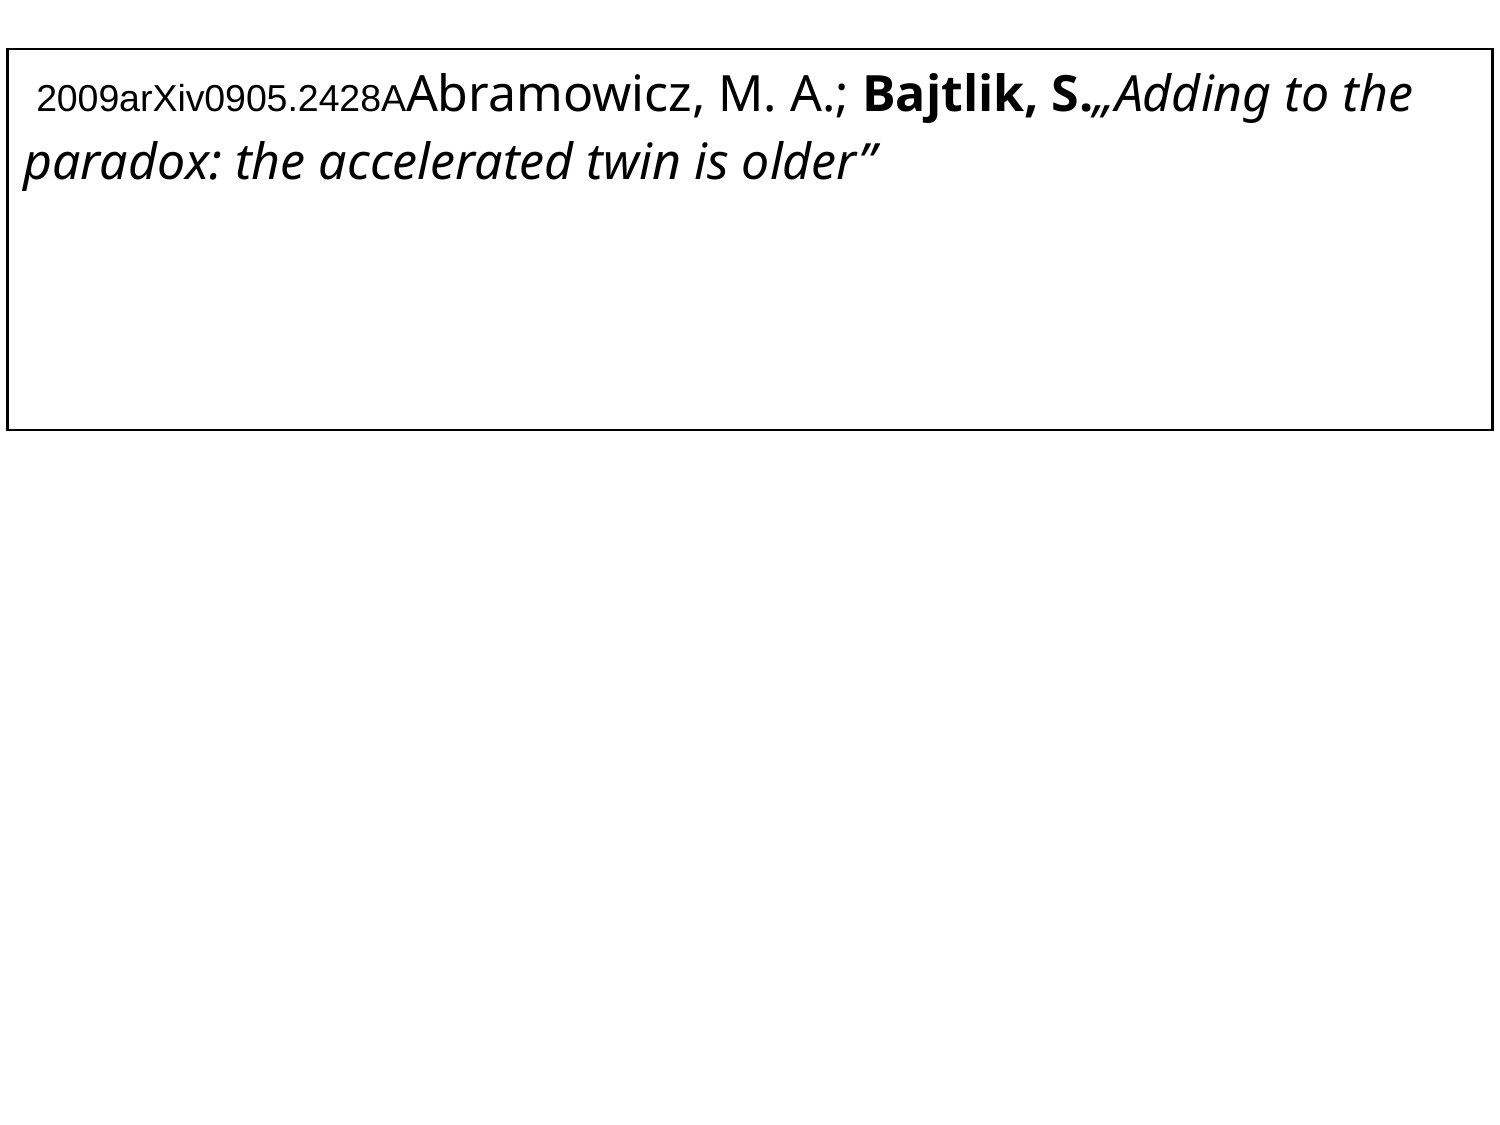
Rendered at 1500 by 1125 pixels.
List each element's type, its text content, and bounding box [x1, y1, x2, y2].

text_box 2009arXiv0905.2428A Abramowicz, M. A.; Bajtlik, S. „Adding to the paradox: the accelerated twin is older” [7, 49, 1493, 393]
